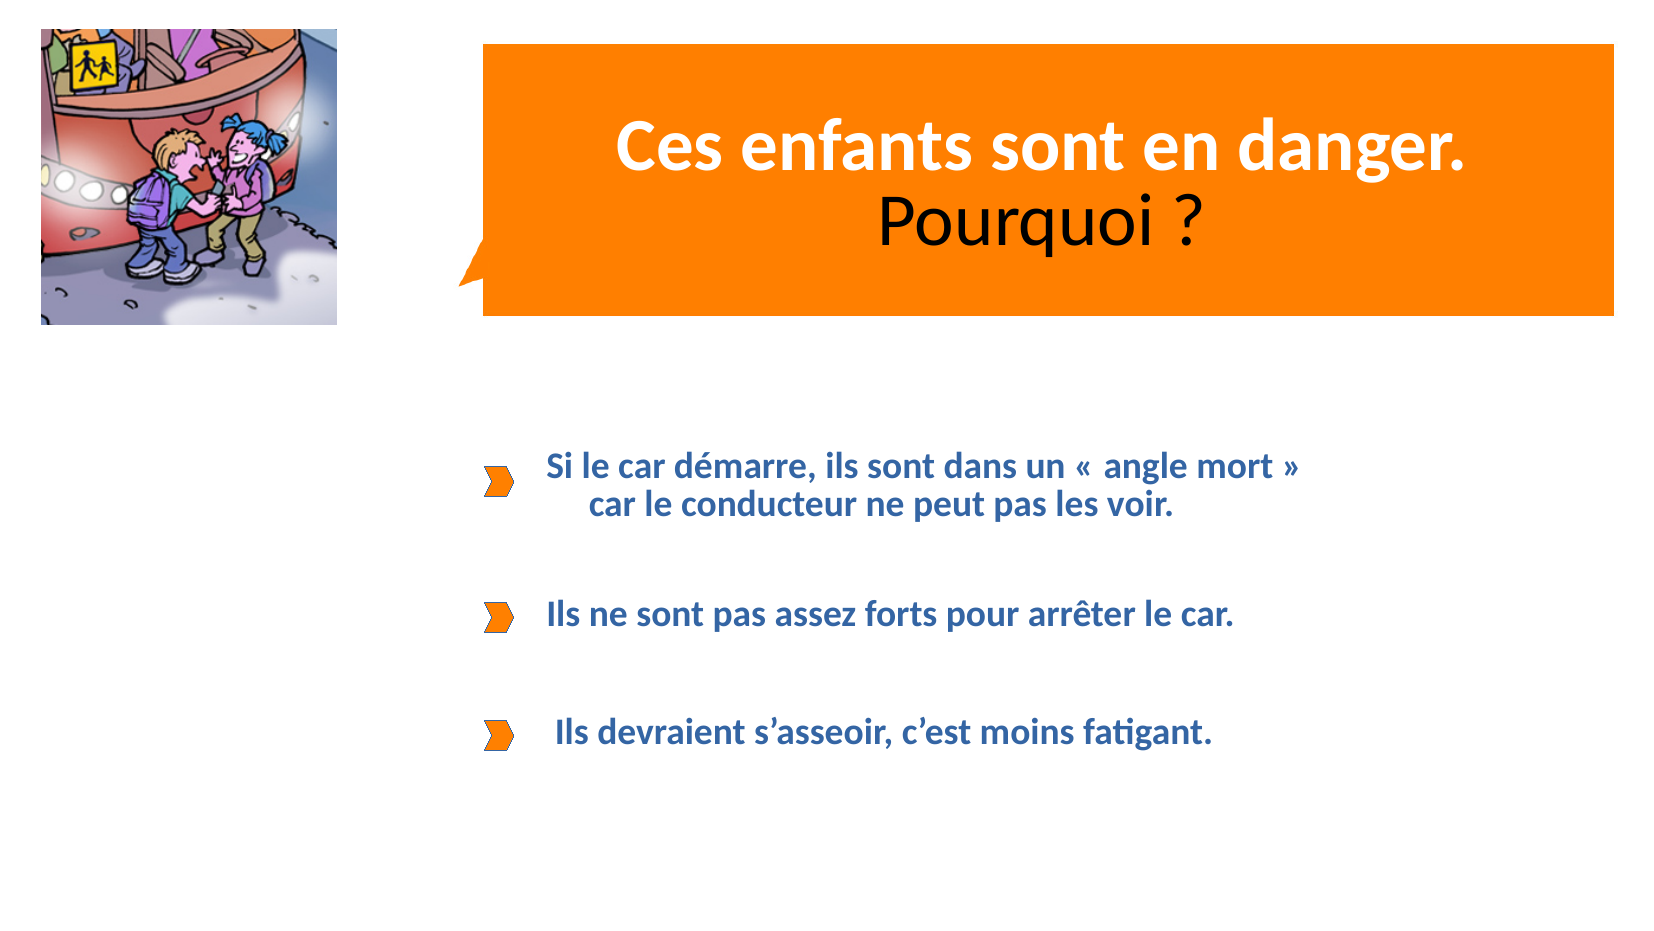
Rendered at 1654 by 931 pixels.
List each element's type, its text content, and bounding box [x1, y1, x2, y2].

text_box Ces enfants sont en danger. Pourquoi ? [466, 106, 1619, 272]
text_box [484, 720, 514, 751]
text_box [484, 602, 514, 633]
picture [5, 0, 1654, 345]
text_box Si le car démarre, ils sont dans un « angle mort » car le conducteur ne peut pas les voir. [531, 442, 1601, 534]
text_box Ils ne sont pas assez forts pour arrêter le car. [531, 590, 1424, 644]
text_box Ils devraient s’asseoir, c’est moins fatigant. [531, 708, 1424, 762]
text_box [484, 466, 514, 497]
